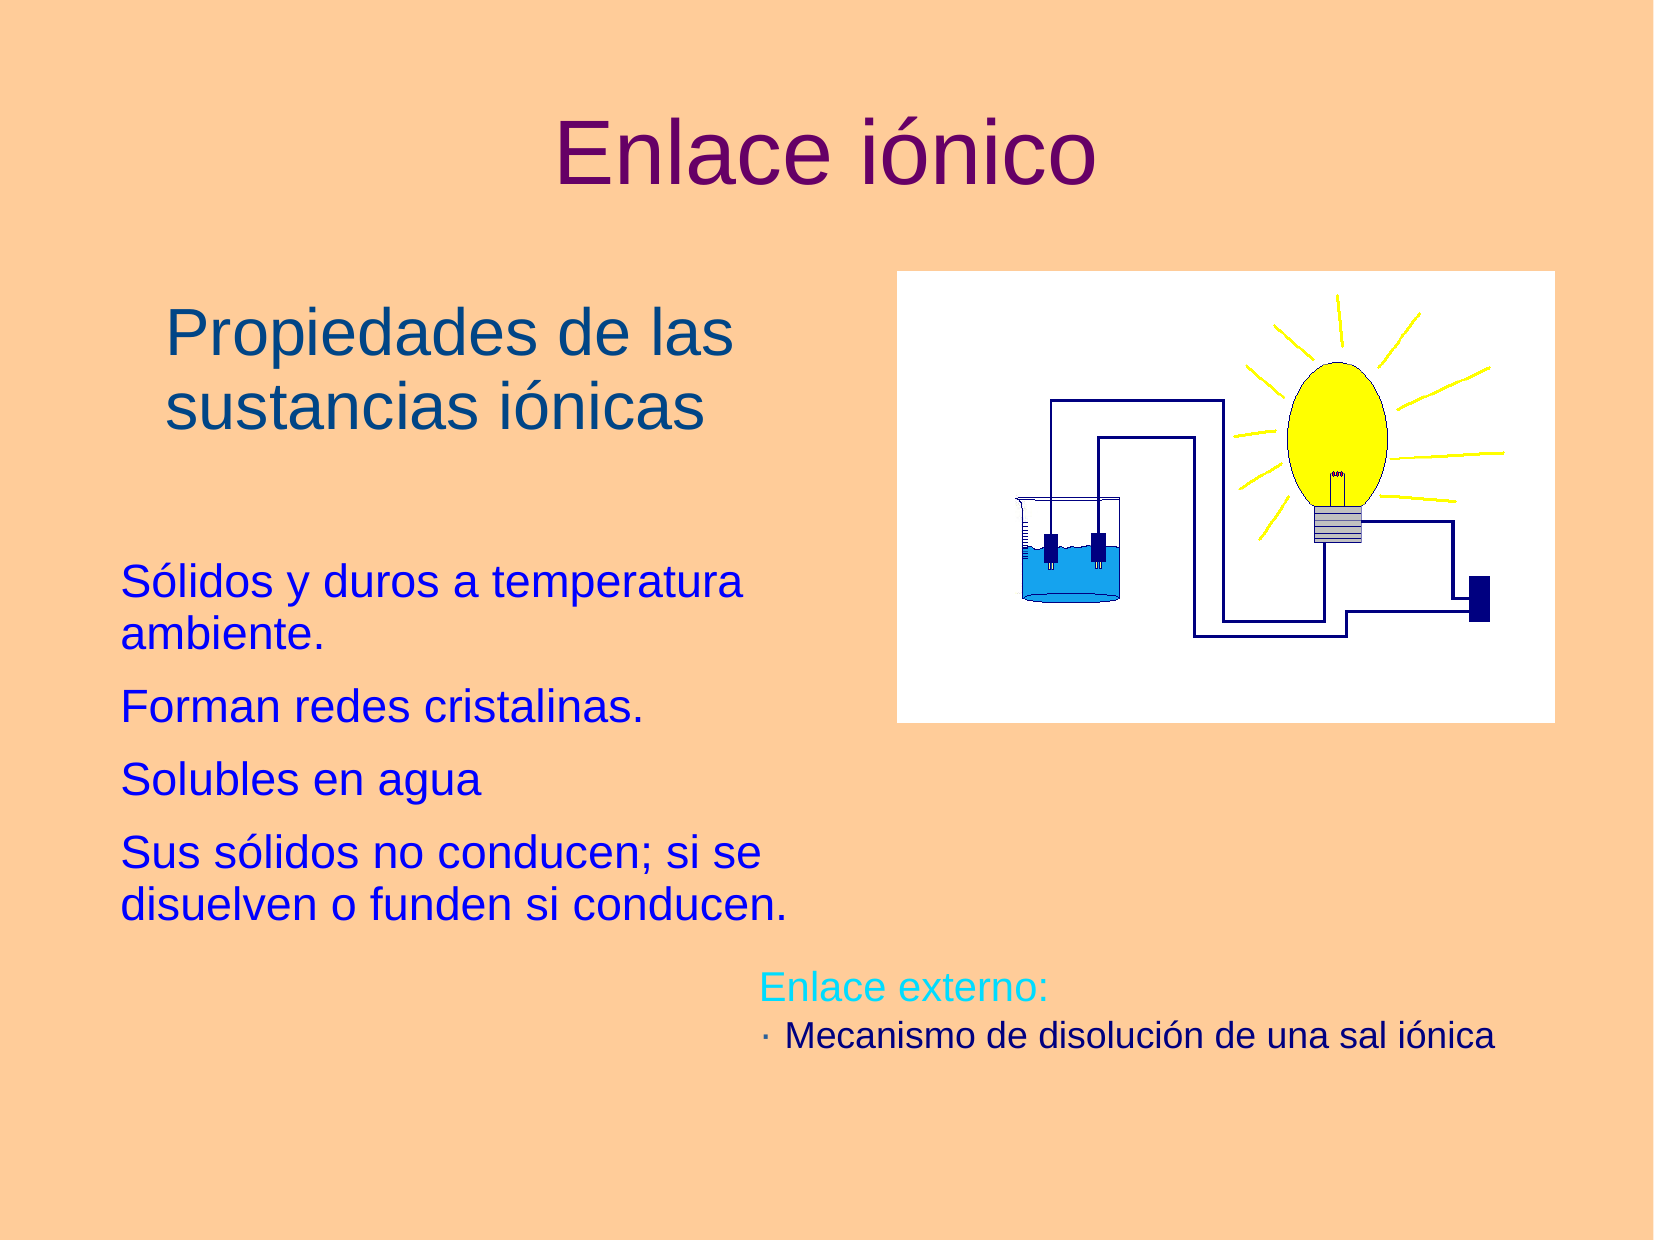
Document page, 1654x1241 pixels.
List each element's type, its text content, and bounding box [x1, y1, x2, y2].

picture [897, 271, 1555, 723]
list Sólidos y duros a temperatura ambiente. Forman redes cristalinas. Solubles en agua Sus sólidos no conducen; si se disuelven o funden si conducen. [70, 555, 798, 946]
list Propiedades de las sustancias iónicas [94, 294, 821, 686]
text_box Enlace externo: · Mecanismo de disolución de una sal iónica [744, 956, 1607, 1065]
title Enlace iónico [82, 49, 1571, 257]
